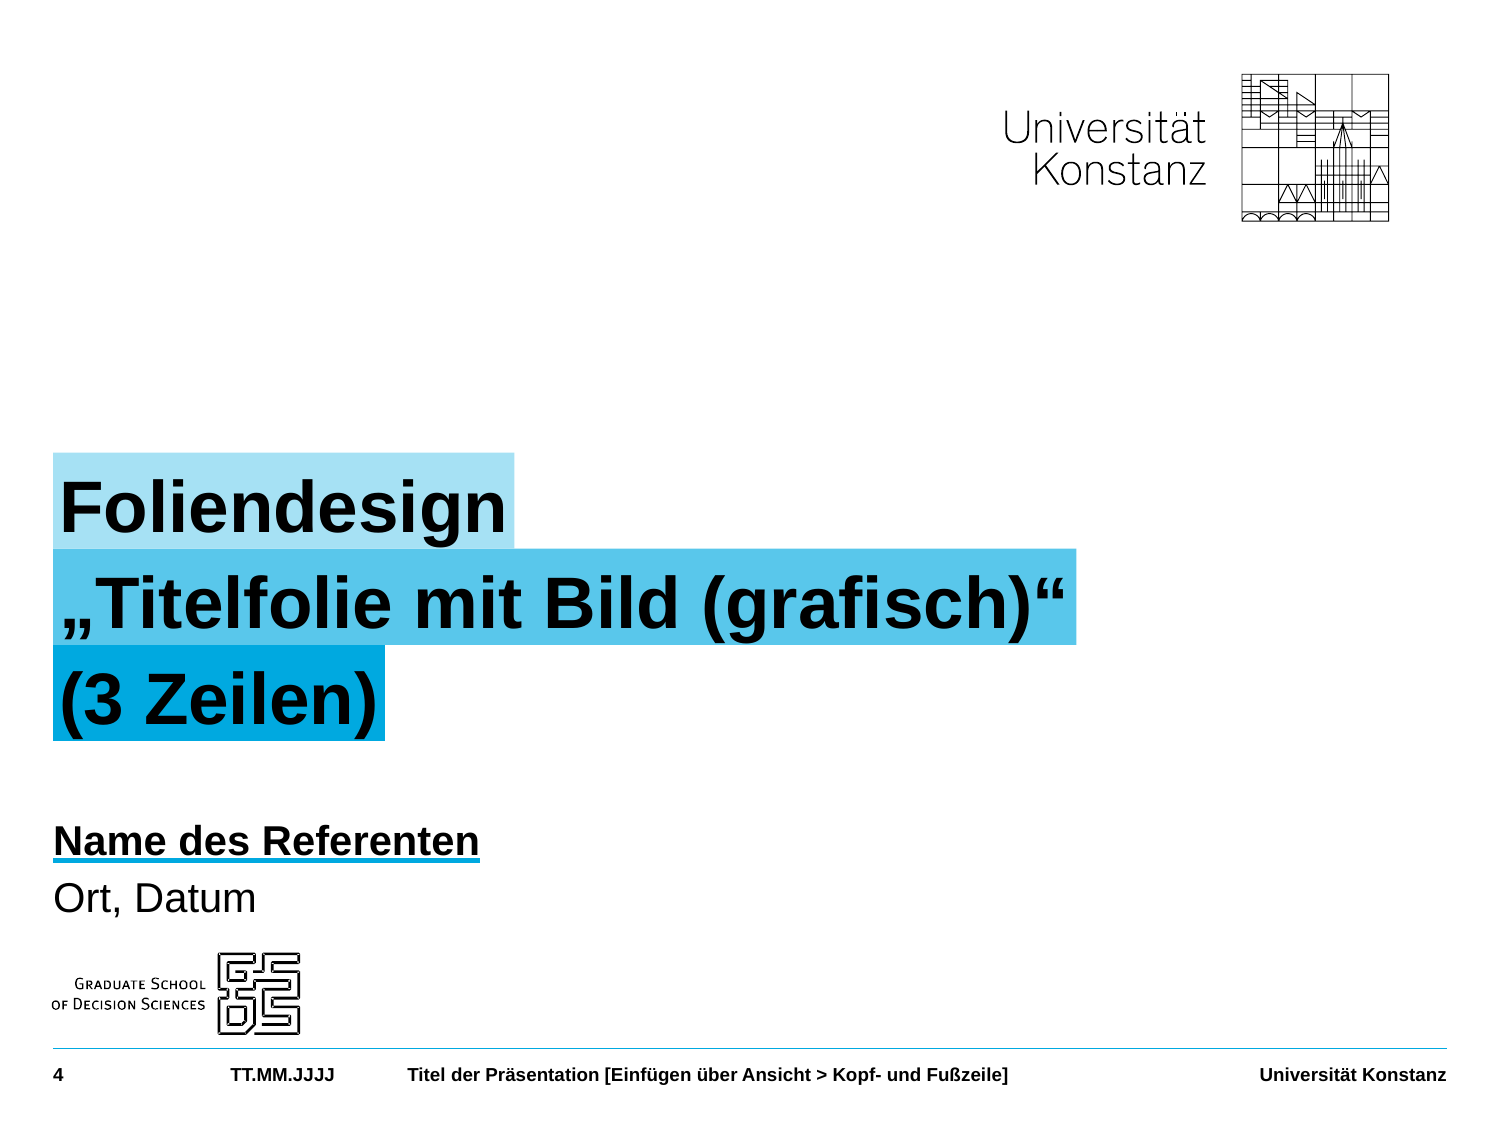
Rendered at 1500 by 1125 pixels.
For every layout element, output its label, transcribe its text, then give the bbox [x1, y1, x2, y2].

text_box Foliendesign [53, 452, 515, 549]
title Name des Referenten [53, 797, 1093, 865]
text_box „Titelfolie mit Bild (grafisch)“ [53, 548, 1077, 645]
list Ort, Datum [53, 819, 1092, 922]
text_box (3 Zeilen) [53, 645, 385, 741]
